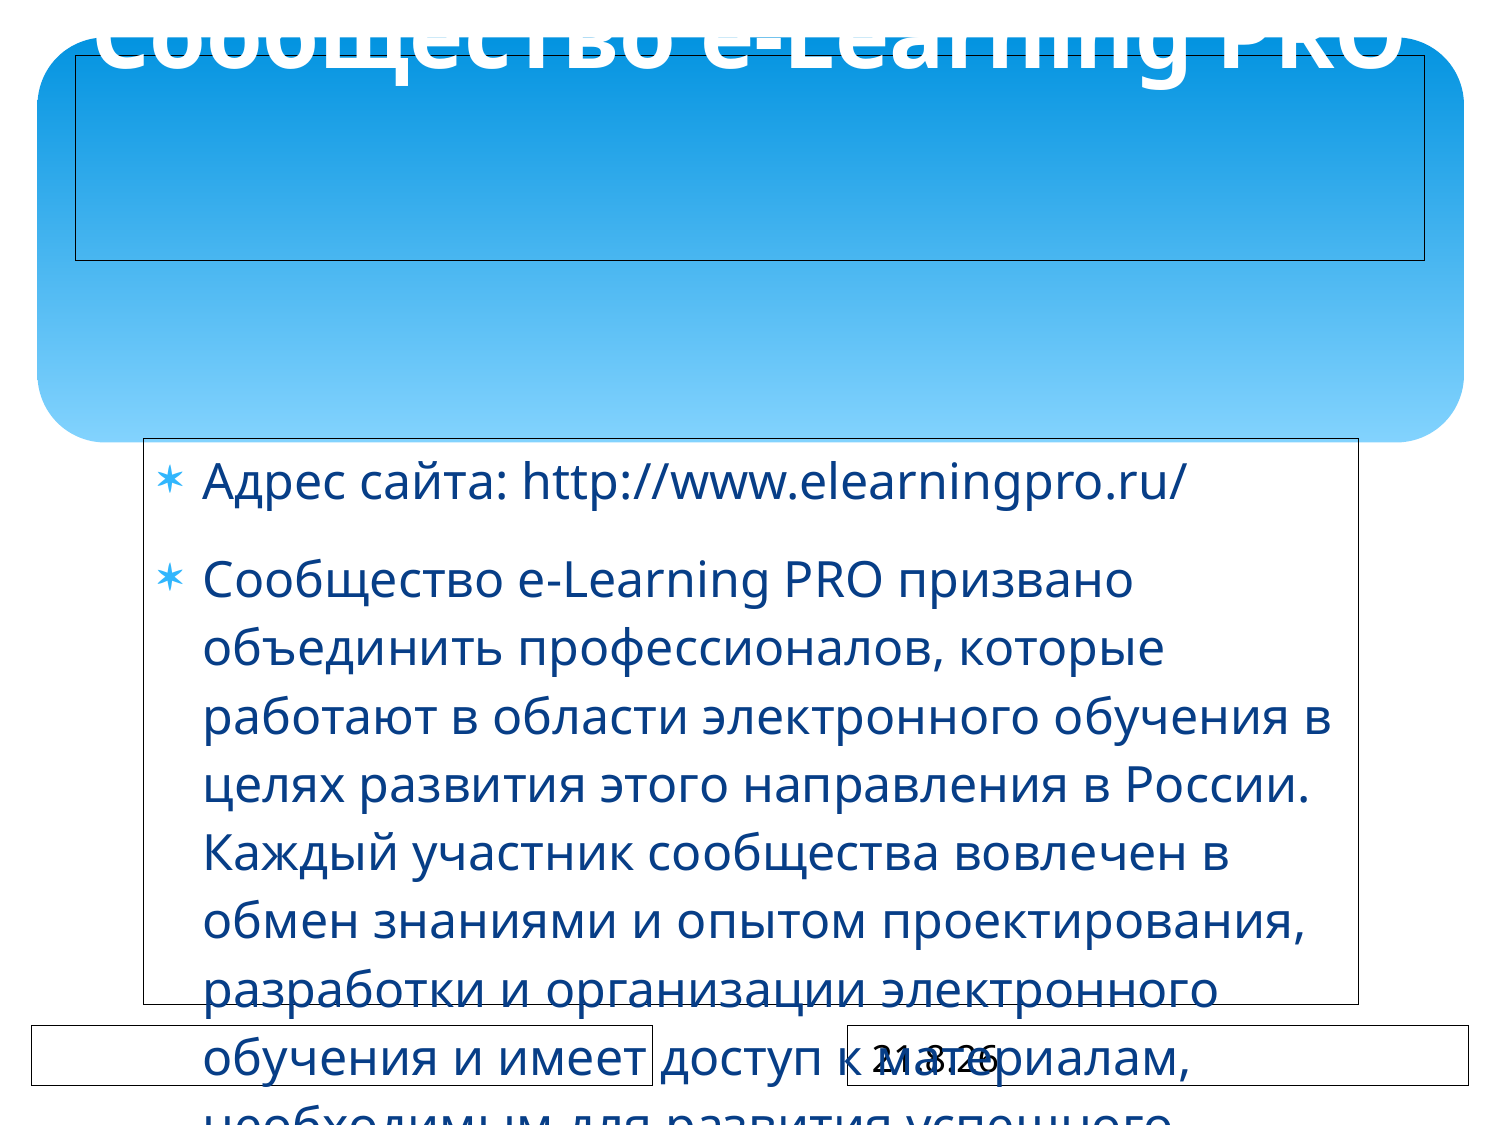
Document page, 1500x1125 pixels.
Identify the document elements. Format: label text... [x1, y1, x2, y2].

list Адрес сайта: http://www.elearningpro.ru/ Сообщество e-Learning PRO призвано объединить профессионалов, которые работают в области электронного обучения в целях развития этого направления в России. Каждый участник сообщества вовлечен в обмен знаниями и опытом проектирования, разработки и организации электронного обучения и имеет доступ к материалам, необходимым для развития успешного проекта и расширения собственных знаний, навыков и опыта. Став участником сообщества, вы получаете возможность: Общаться с коллегами, которые решают те же задачи, что и вы; Получать бесплатные электронные книги, исследования и документы по электронному обучению; Участвовать в создании новых знаний и методик; Получать информацию о вебинарах, семинарах и конференциях. [143, 438, 1359, 1005]
title Сообщество e-Learning PRO [75, 55, 1425, 261]
